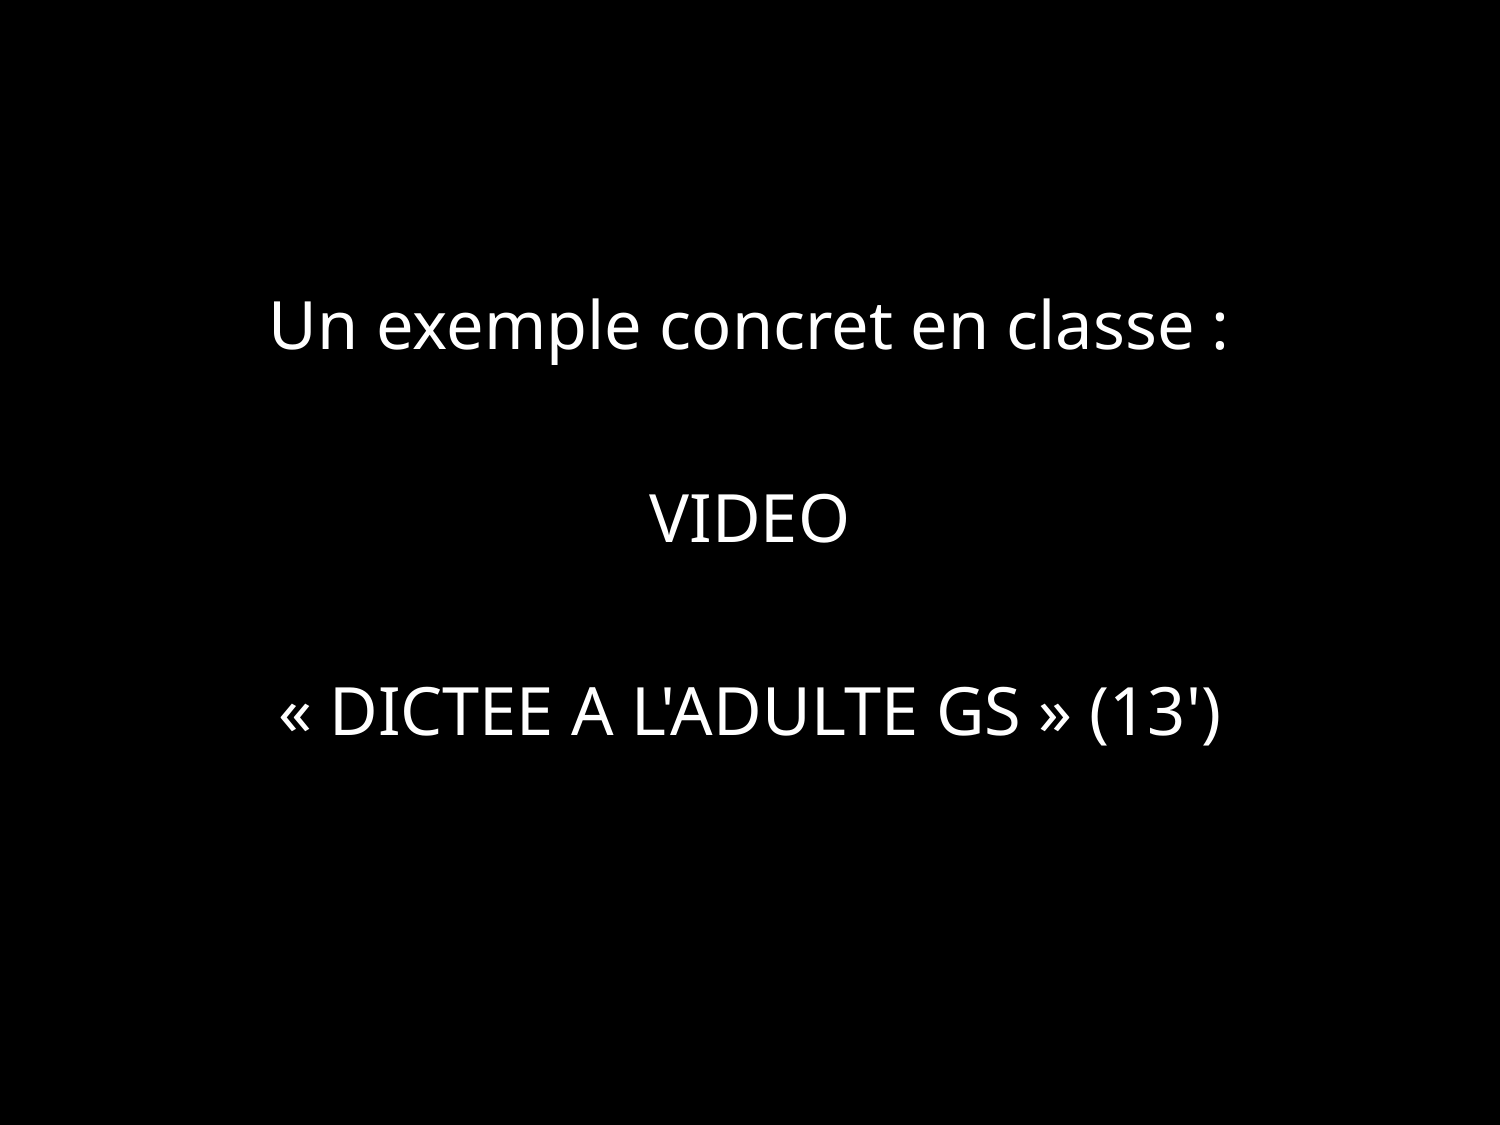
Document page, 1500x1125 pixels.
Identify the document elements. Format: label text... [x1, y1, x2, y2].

subtitle Un exemple concret en classe : VIDEO « DICTEE A L'ADULTE GS » (13') [112, 275, 1388, 925]
